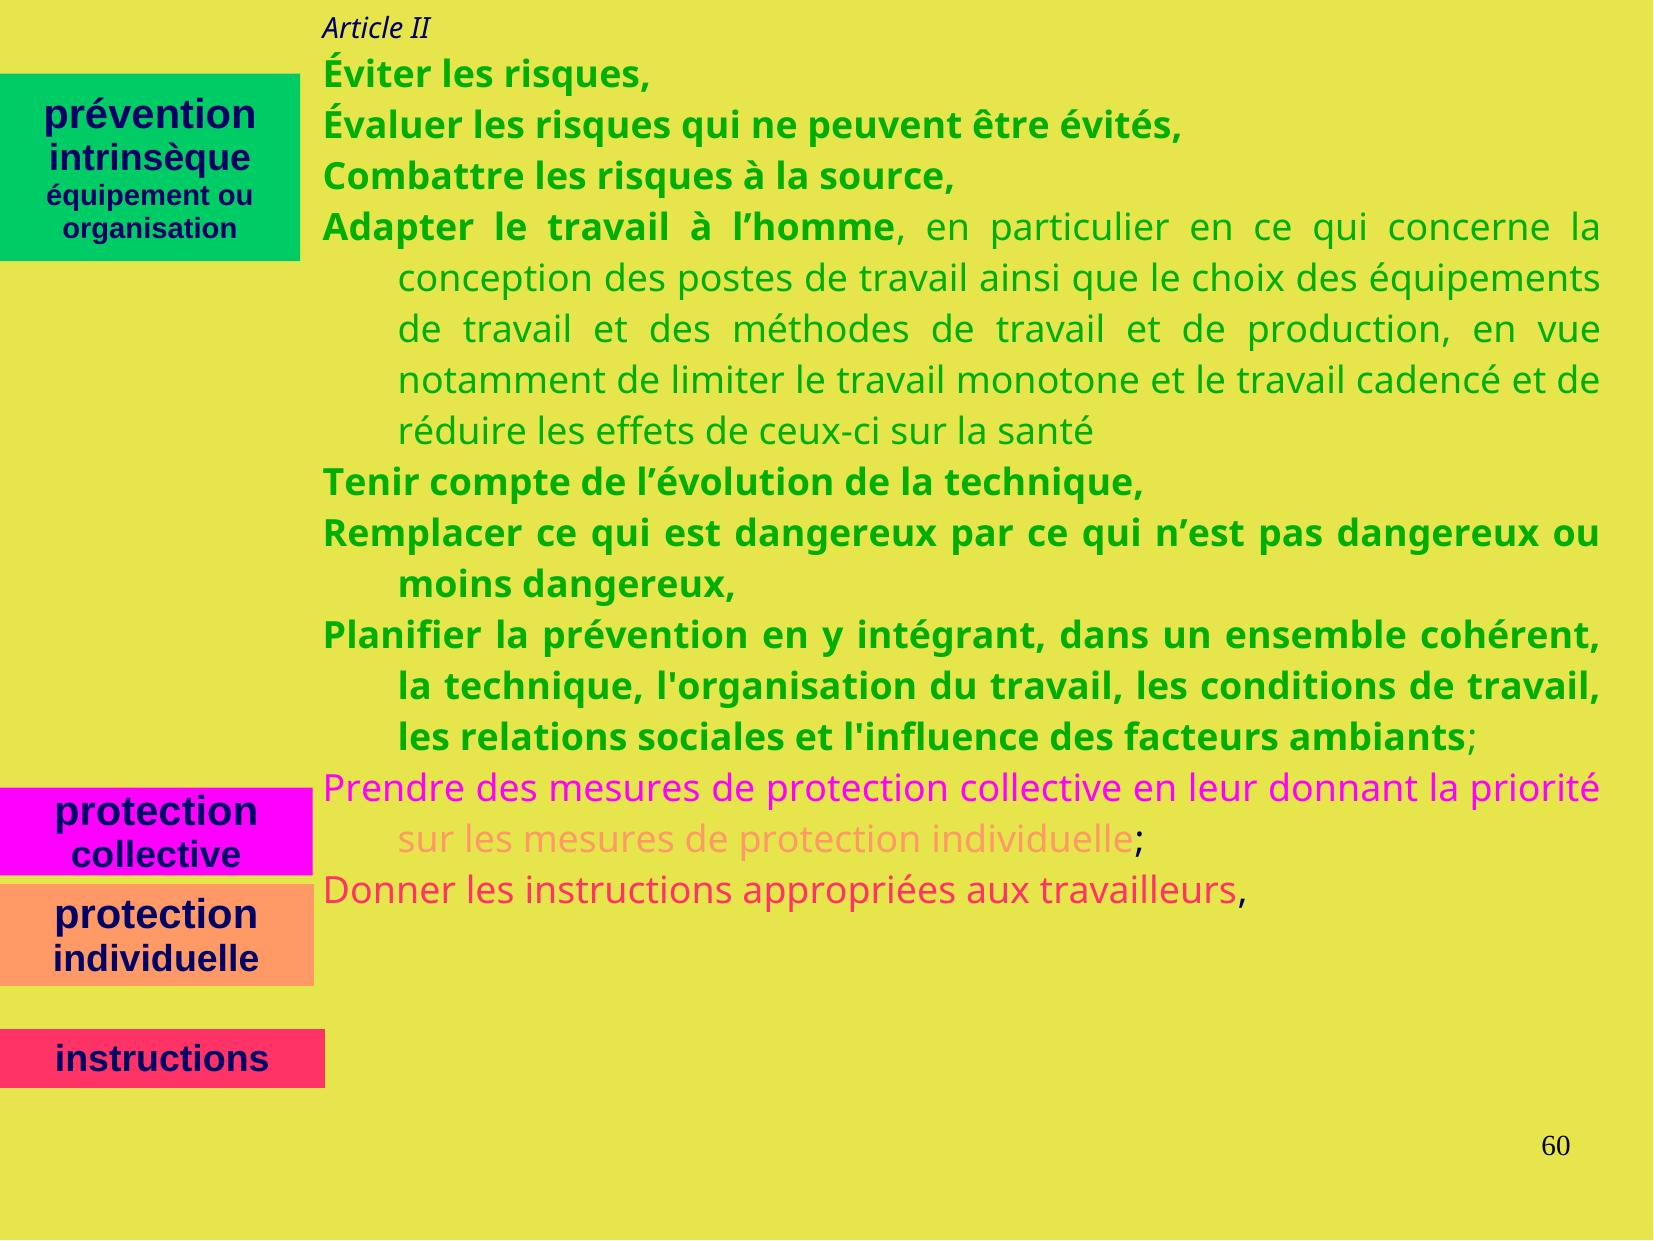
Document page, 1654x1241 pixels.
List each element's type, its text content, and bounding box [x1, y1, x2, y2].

text_box instructions [0, 1029, 325, 1088]
text_box protection collective [0, 787, 313, 876]
text_box protection individuelle [0, 885, 313, 986]
text_box prévention intrinsèque équipement ou organisation [0, 73, 301, 262]
text_box Article II Éviter les risques, Évaluer les risques qui ne peuvent être évités, Combattre les risques à la source, Adapter le travail à l’homme, en particulier en ce qui concerne la conception des postes de travail ainsi que le choix des équipements de travail et des méthodes de travail et de production, en vue notamment de limiter le travail monotone et le travail cadencé et de réduire les effets de ceux-ci sur la santé Tenir compte de l’évolution de la technique, Remplacer ce qui est dangereux par ce qui n’est pas dangereux ou moins dangereux, Planifier la prévention en y intégrant, dans un ensemble cohérent, la technique, l'organisation du travail, les conditions de travail, les relations sociales et l'influence des facteurs ambiants; Prendre des mesures de protection collective en leur donnant la priorité sur les mesures de protection individuelle; Donner les instructions appropriées aux travailleurs, [307, 0, 1617, 1184]
